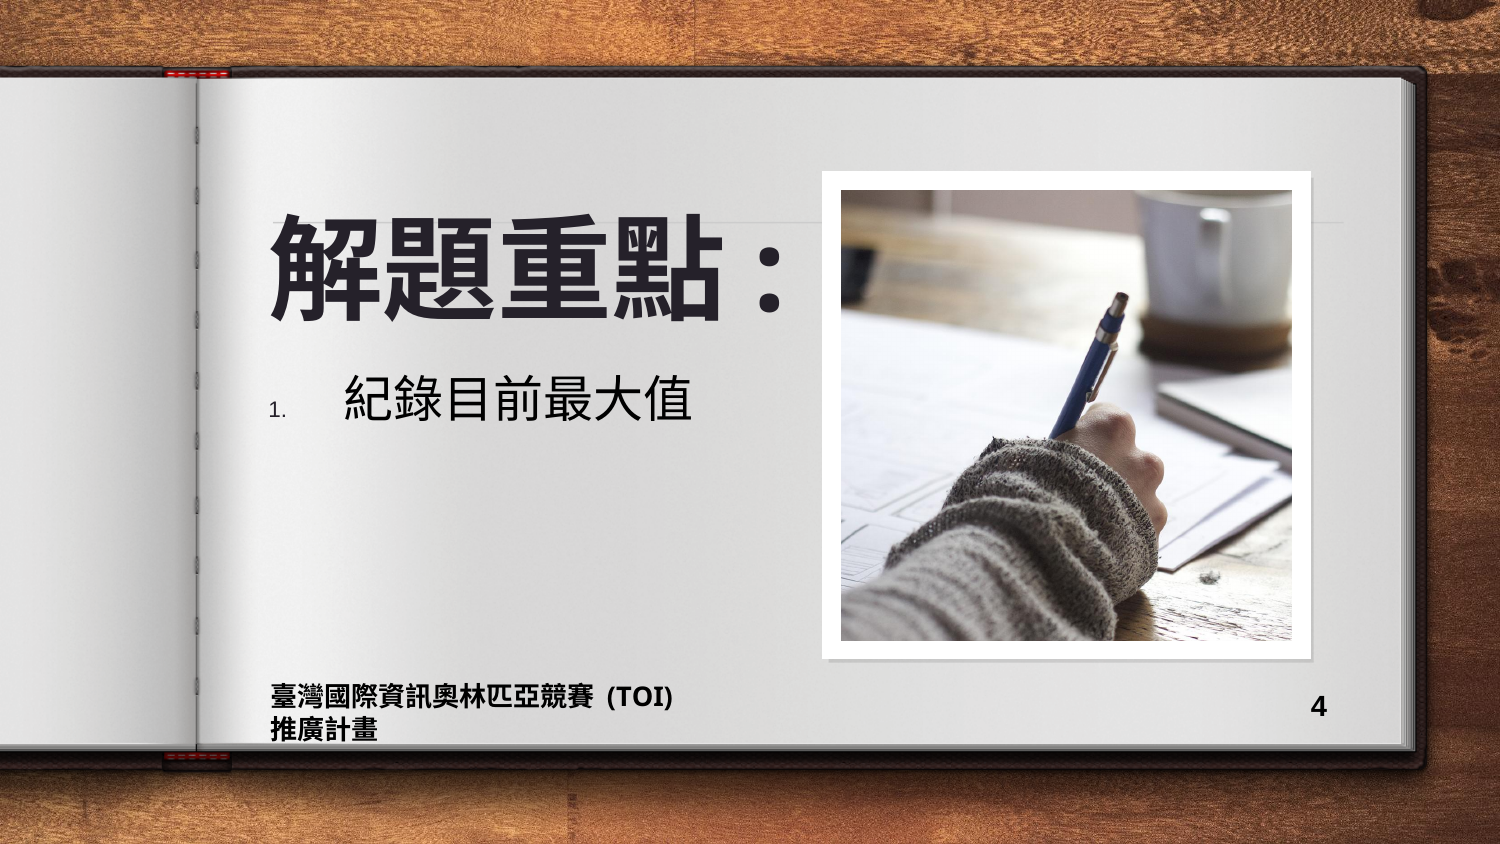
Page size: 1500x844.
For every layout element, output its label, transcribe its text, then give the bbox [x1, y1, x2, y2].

text_box [829, 178, 1314, 663]
text_box 解題重點: [253, 158, 784, 350]
picture [841, 190, 1292, 641]
text_box 紀錄目前最大值 [253, 352, 807, 656]
text_box [1295, 672, 1386, 737]
